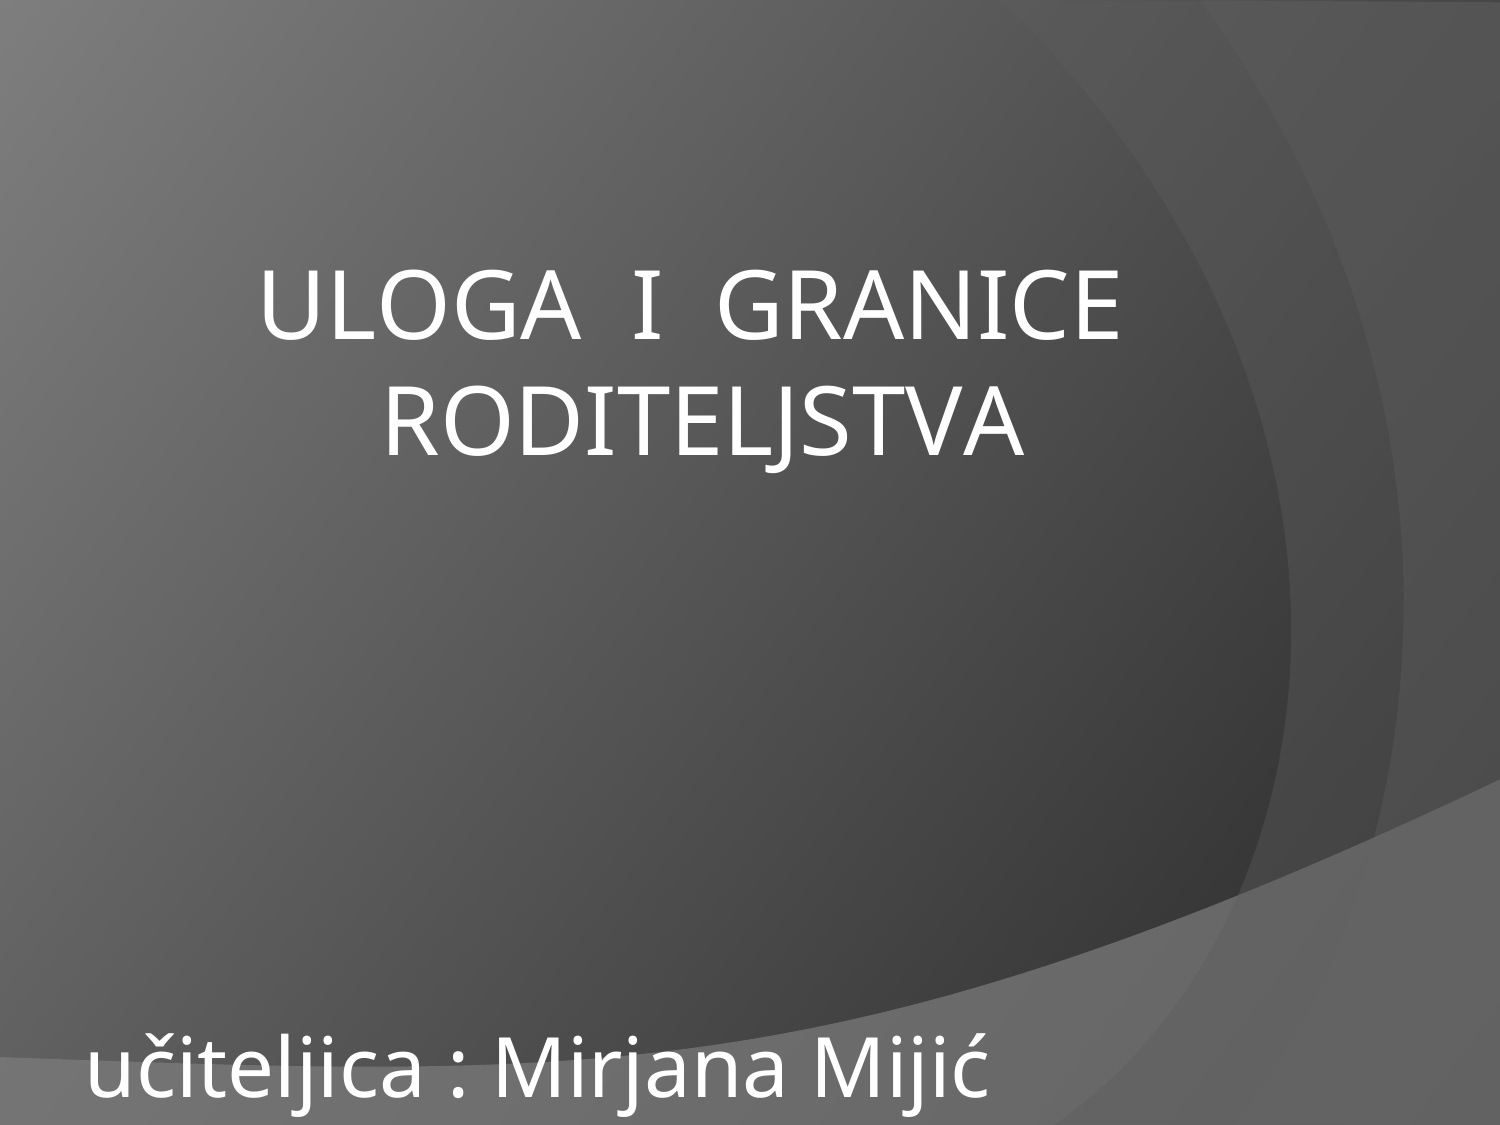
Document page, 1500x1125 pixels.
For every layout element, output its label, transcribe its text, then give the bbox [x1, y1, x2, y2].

title učiteljica : Mirjana Mijić [70, 547, 1447, 1106]
subtitle ULOGA I GRANICE RODITELJSTVA [171, 101, 1235, 516]
